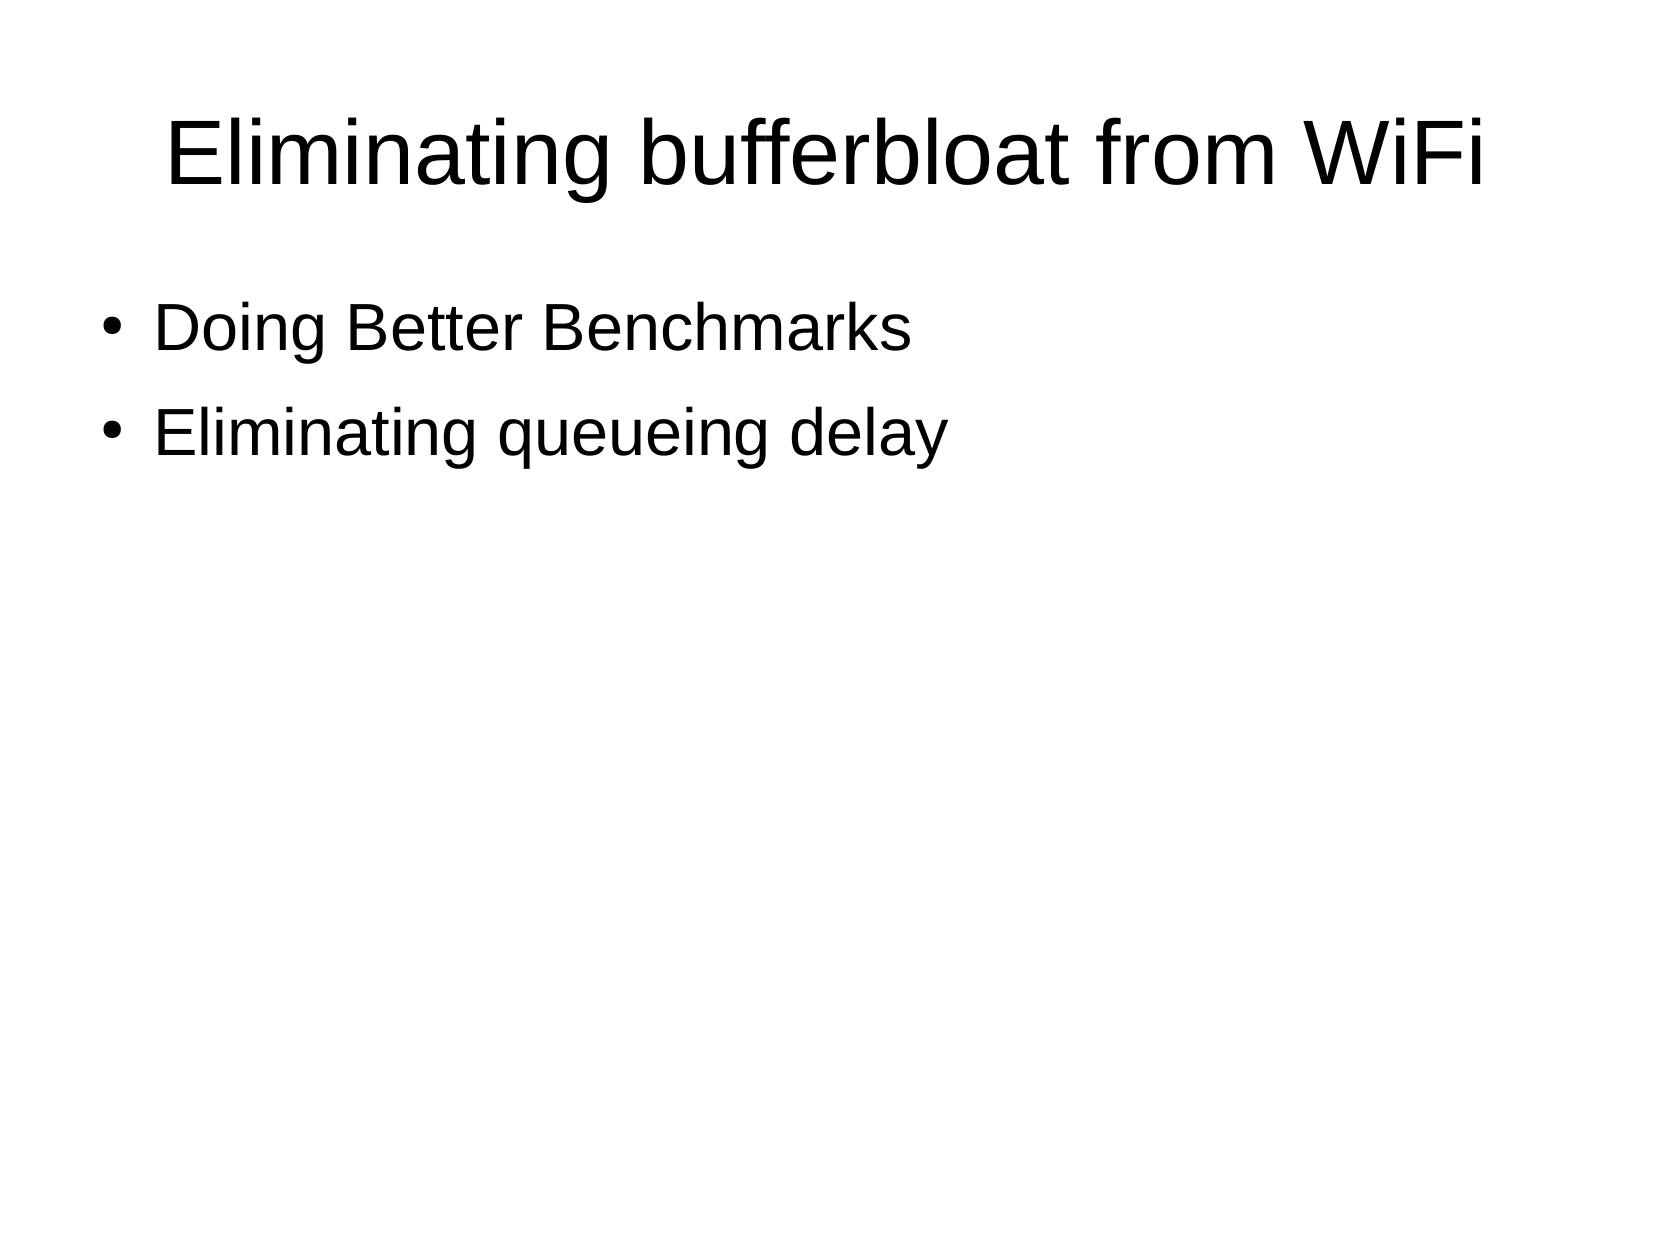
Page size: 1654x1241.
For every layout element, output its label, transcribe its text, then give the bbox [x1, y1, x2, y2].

list Doing Better Benchmarks Eliminating queueing delay [82, 290, 1571, 1010]
title Eliminating bufferbloat from WiFi [82, 49, 1571, 257]
